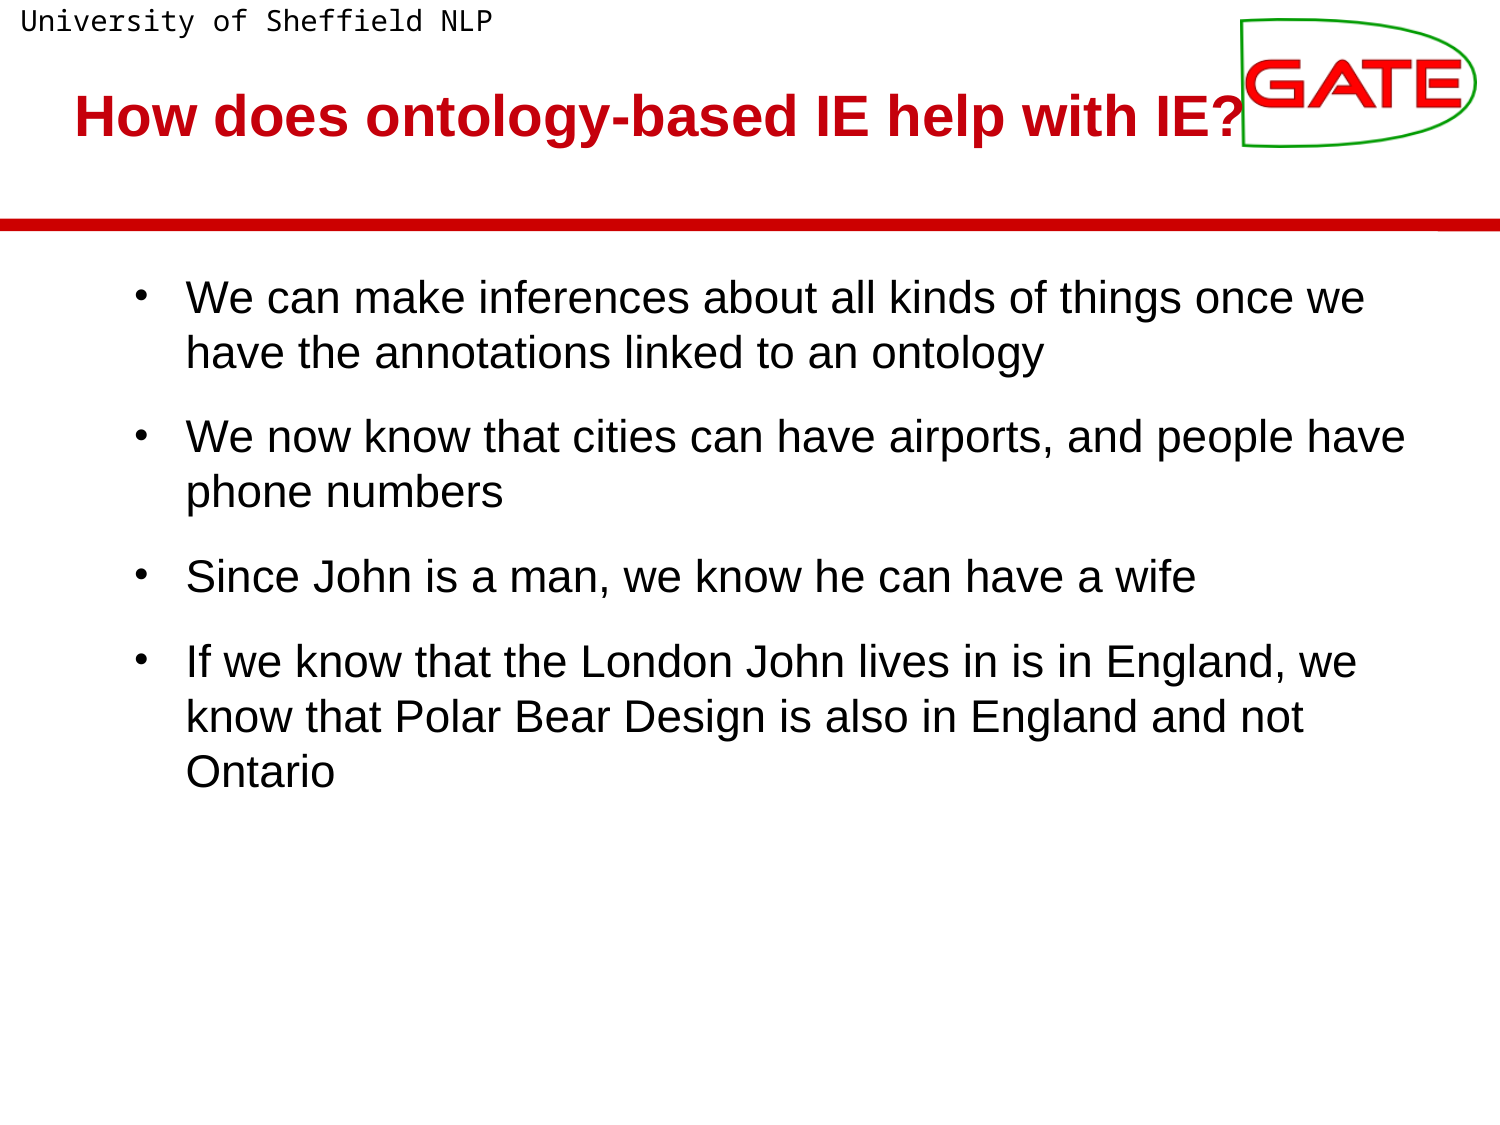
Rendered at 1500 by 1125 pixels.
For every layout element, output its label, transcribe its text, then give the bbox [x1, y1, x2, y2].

text_box We can make inferences about all kinds of things once we have the annotations linked to an ontology We now know that cities can have airports, and people have phone numbers Since John is a man, we know he can have a wife If we know that the London John lives in is in England, we know that Polar Bear Design is also in England and not Ontario [74, 262, 1425, 1074]
title How does ontology-based IE help with IE? [74, 44, 1425, 188]
picture [1240, 18, 1477, 148]
